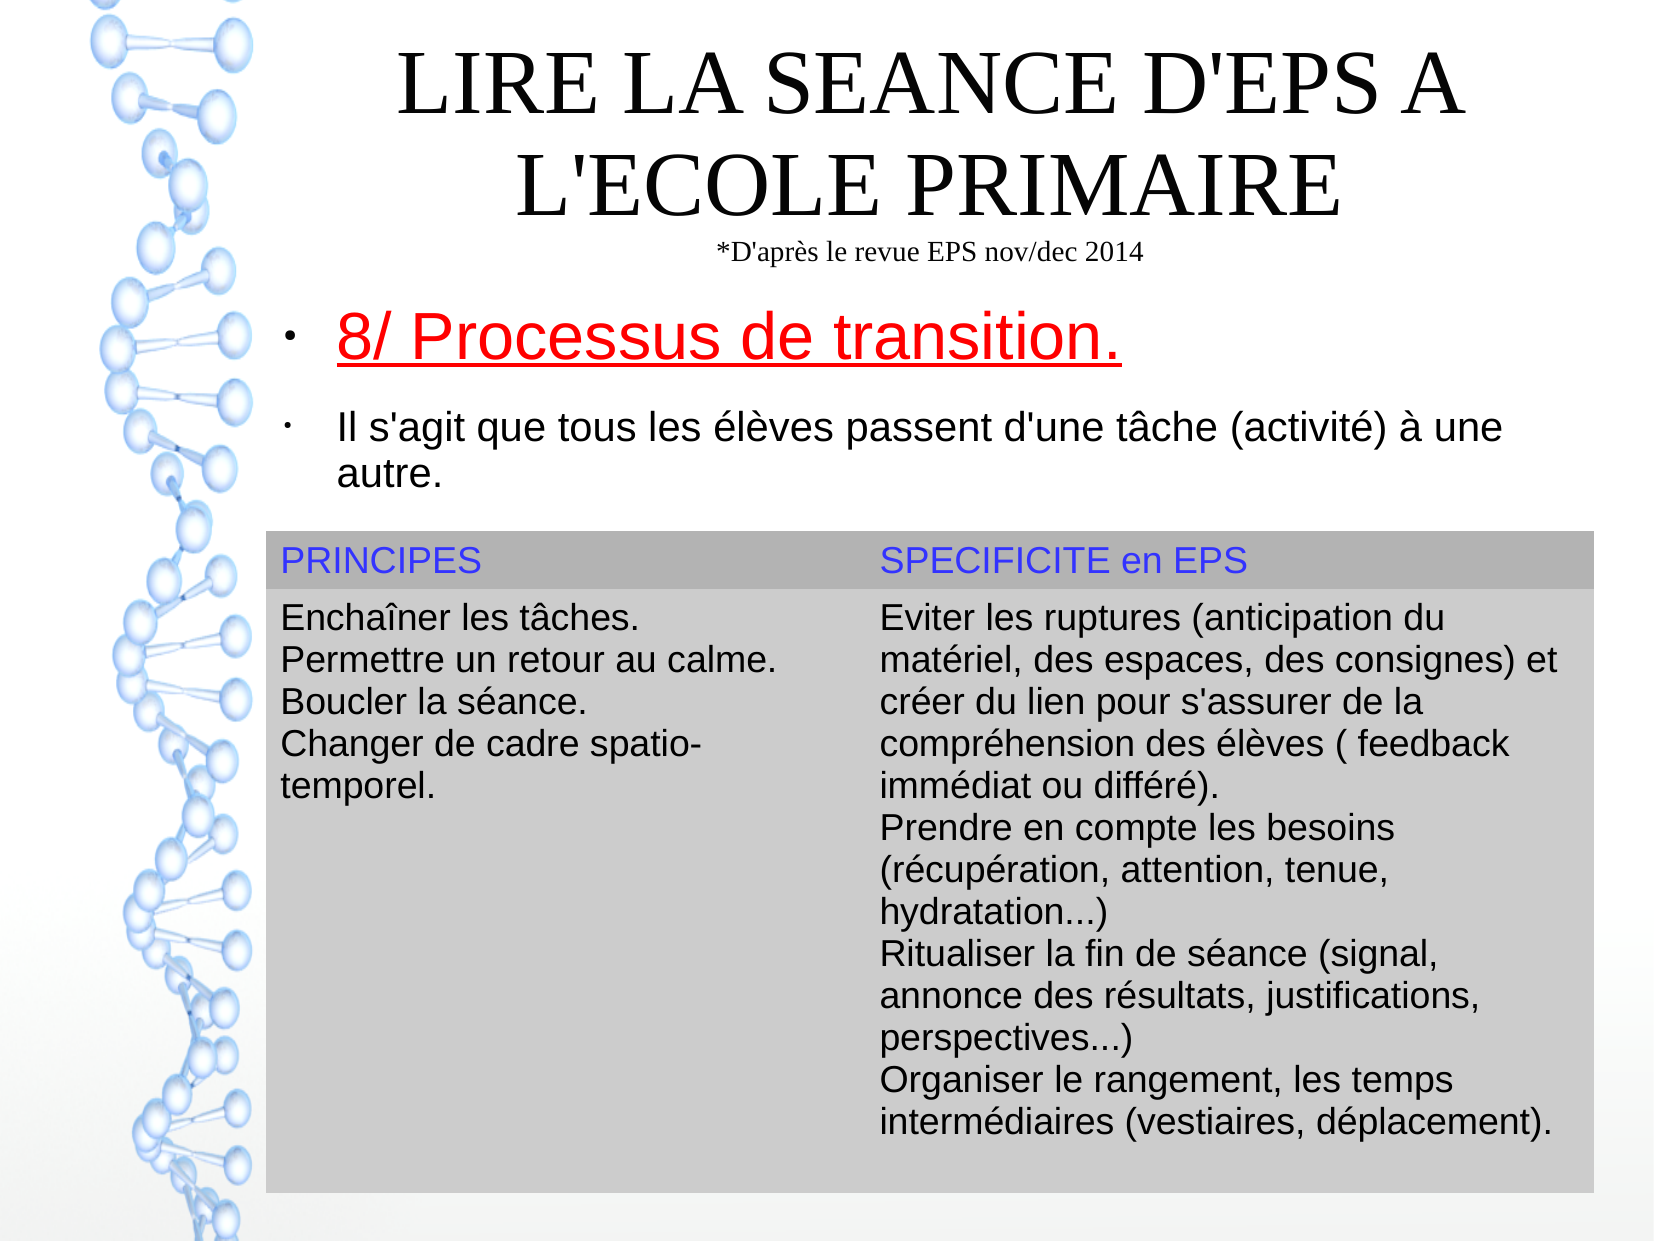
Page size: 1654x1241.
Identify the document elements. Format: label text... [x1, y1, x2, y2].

picture [0, 0, 1654, 1241]
list 8/ Processus de transition. Il s'agit que tous les élèves passent d'une tâche (activité) à une autre. [265, 299, 1595, 1019]
table_header SPECIFICITE en EPS [865, 531, 1594, 589]
table_header PRINCIPES [266, 531, 865, 589]
table_cell Eviter les ruptures (anticipation du matériel, des espaces, des consignes) et créer du lien pour s'assurer de la compréhension des élèves ( feedback immédiat ou différé). Prendre en compte les besoins (récupération, attention, tenue, hydratation...) Ritualiser la fin de séance (signal, annonce des résultats, justifications, perspectives...) Organiser le rangement, les temps intermédiaires (vestiaires, déplacement). [865, 589, 1594, 1193]
table_cell Enchaîner les tâches. Permettre un retour au calme. Boucler la séance. Changer de cadre spatio- temporel. [266, 589, 865, 1193]
title LIRE LA SEANCE D'EPS A L'ECOLE PRIMAIRE *D'après le revue EPS nov/dec 2014 [265, 31, 1595, 268]
